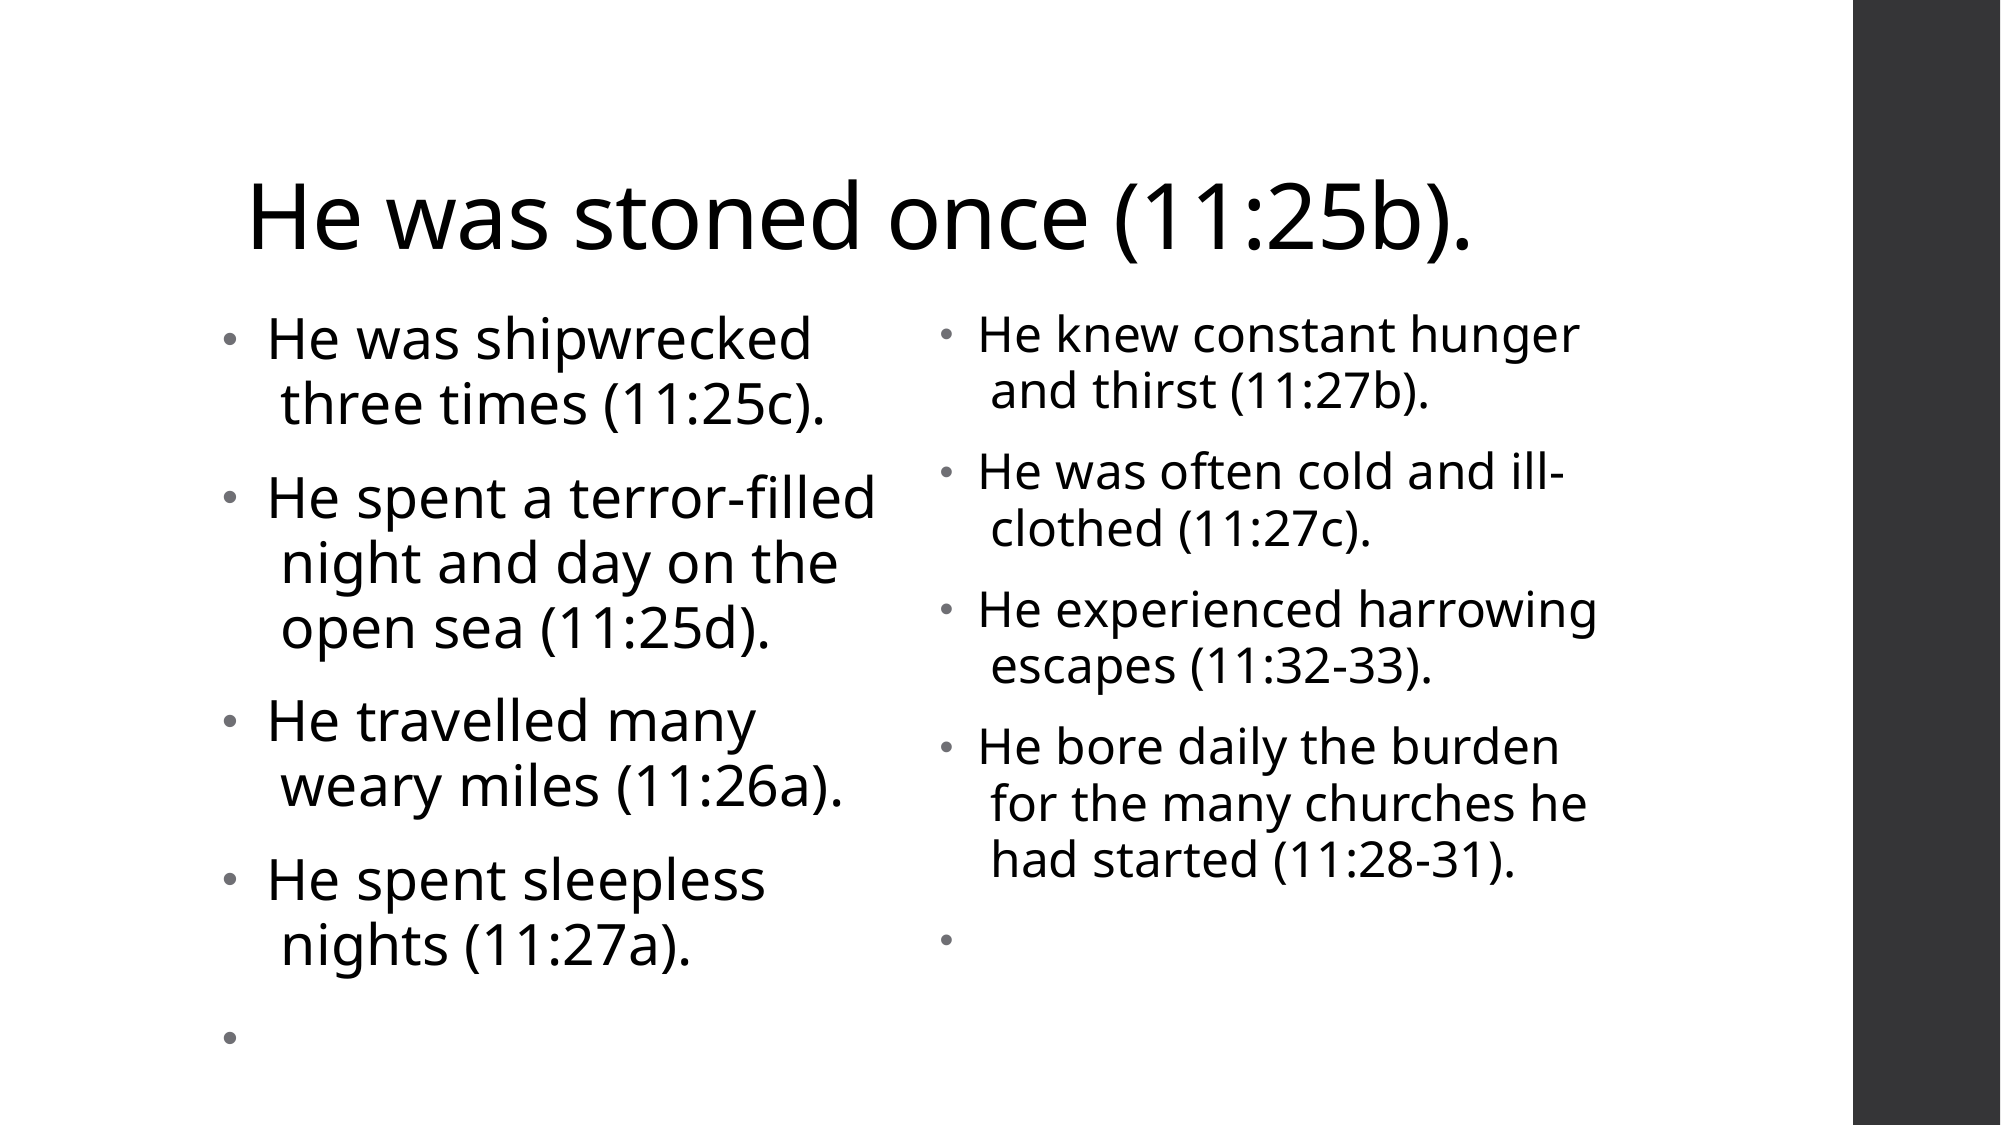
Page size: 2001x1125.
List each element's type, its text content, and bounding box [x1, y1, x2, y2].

list He was shipwrecked three times (11:25c). He spent a terror-filled night and day on the open sea (11:25d). He travelled many weary miles (11:26a). He spent sleepless nights (11:27a). [207, 299, 900, 1014]
title He was stoned once (11:25b). [206, 60, 1797, 278]
list He knew constant hunger and thirst (11:27b). He was often cold and ill-clothed (11:27c). He experienced harrowing escapes (11:32-33). He bore daily the burden for the many churches he had started (11:28-31). [924, 299, 1617, 1014]
